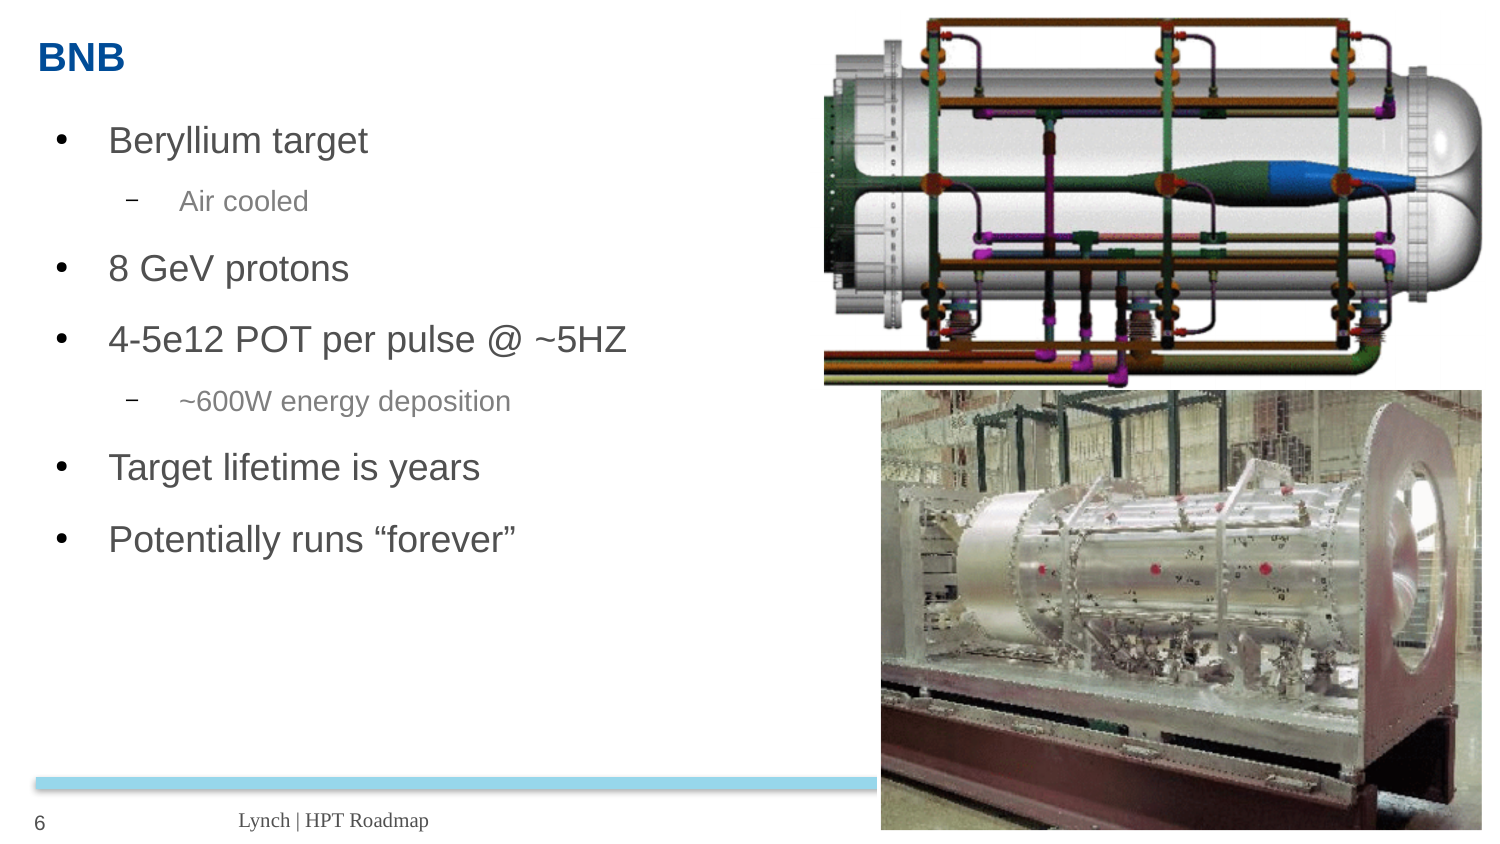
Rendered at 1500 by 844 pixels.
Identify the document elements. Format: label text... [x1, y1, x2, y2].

list Beryllium target Air cooled 8 GeV protons 4-5e12 POT per pulse @ ~5HZ ~600W energy deposition Target lifetime is years Potentially runs “forever” [37, 119, 818, 742]
title BNB [37, 30, 810, 84]
picture [810, 10, 1486, 833]
